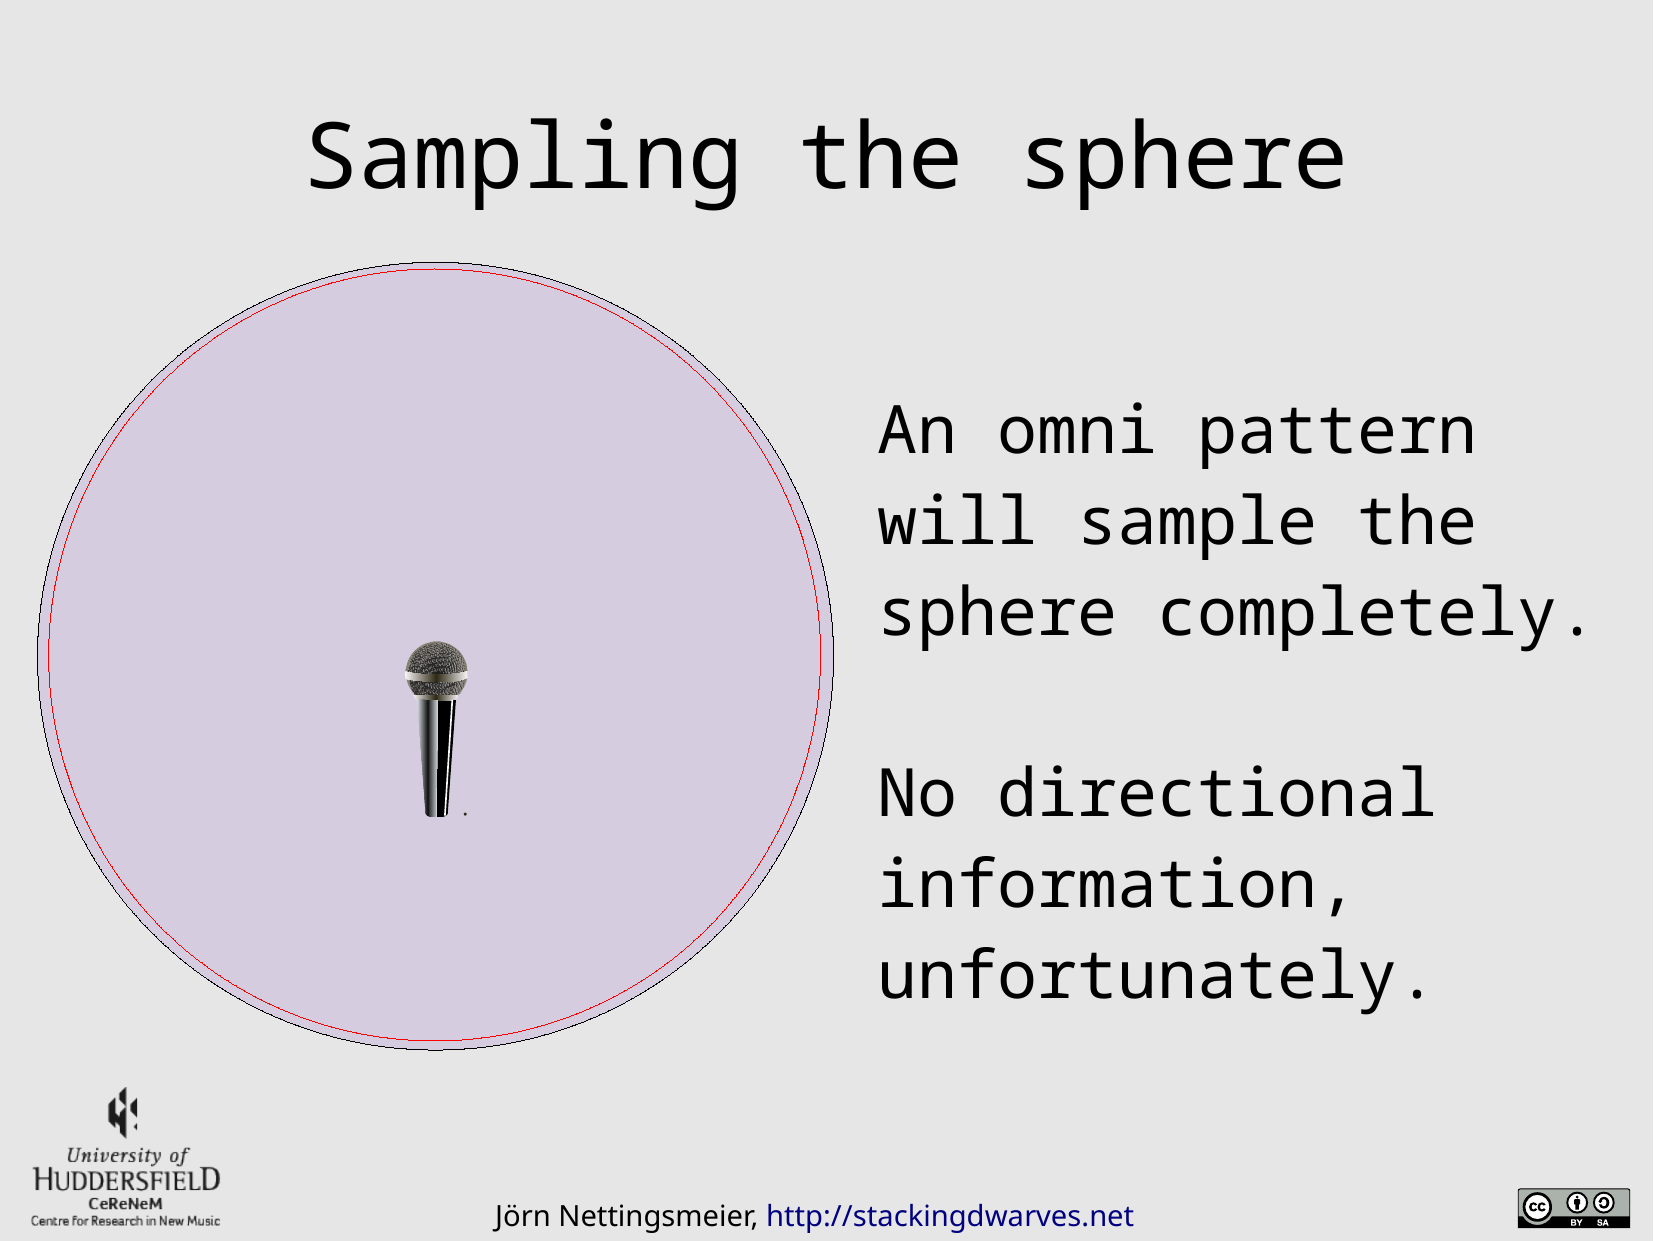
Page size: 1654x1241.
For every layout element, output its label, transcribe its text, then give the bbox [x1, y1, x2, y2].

picture [31, 1087, 222, 1229]
picture [405, 641, 468, 817]
title Sampling the sphere [82, 45, 1571, 261]
text_box [37, 262, 834, 1051]
text_box An omni pattern will sample the sphere completely. No directional information, unfortunately. [862, 375, 1613, 935]
